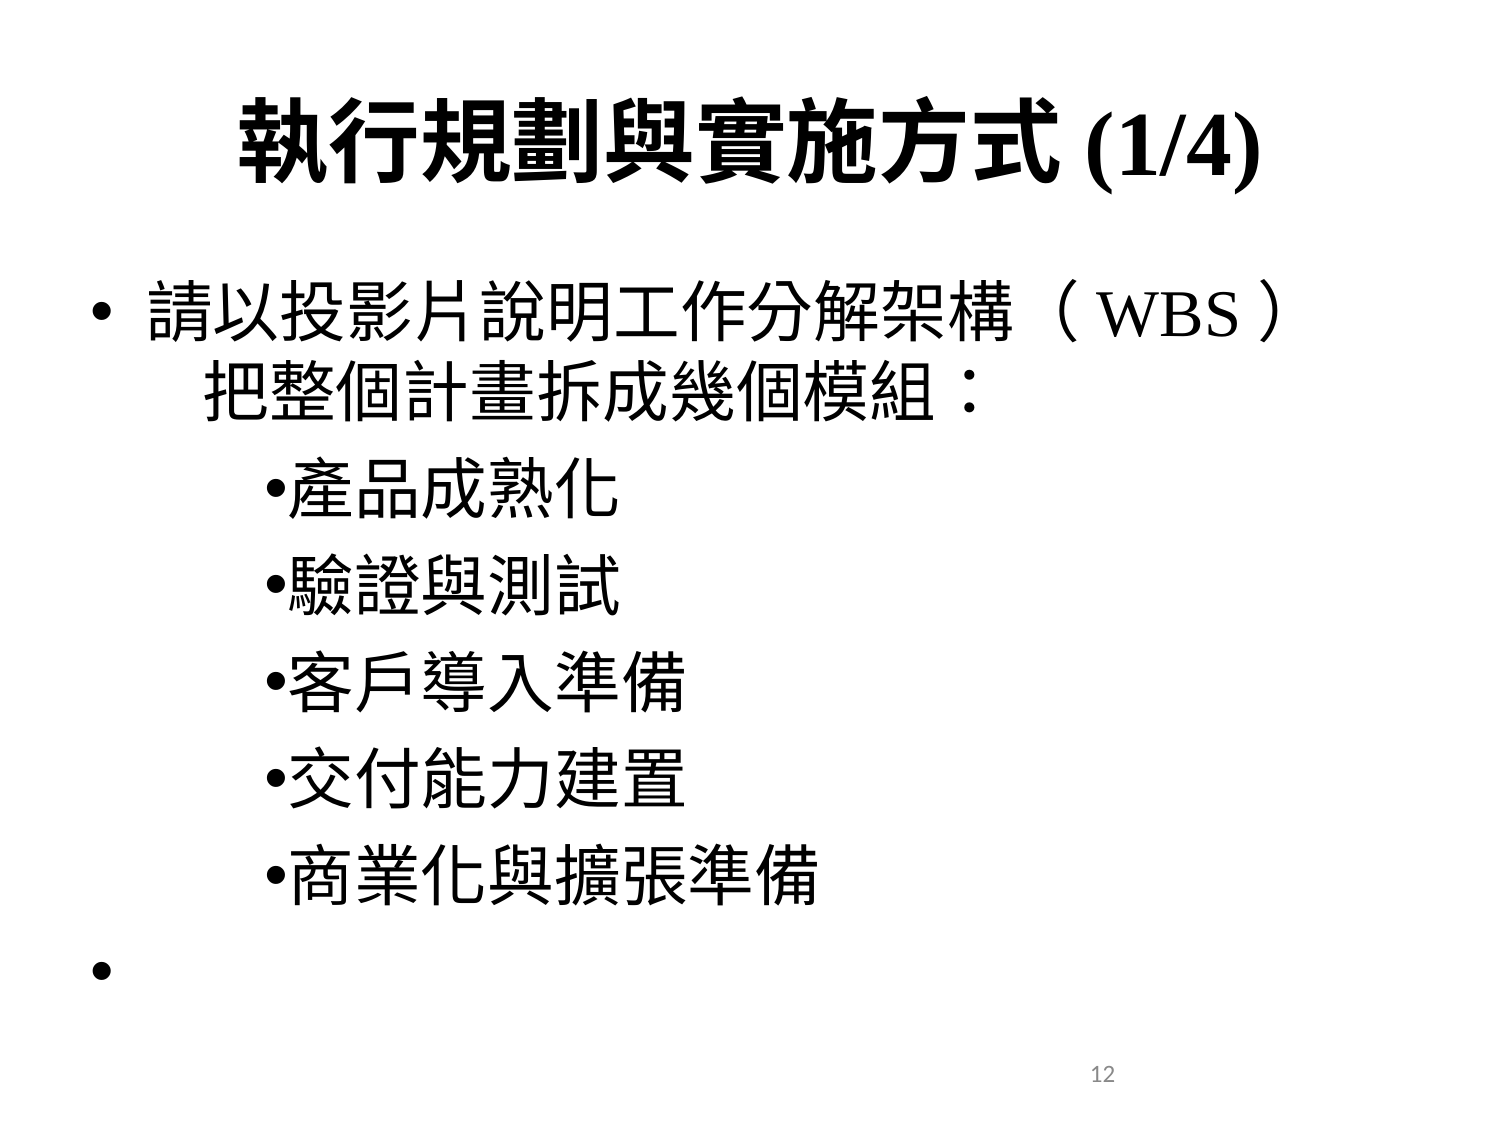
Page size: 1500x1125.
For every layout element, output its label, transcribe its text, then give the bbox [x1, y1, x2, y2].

title 執行規劃與實施方式(1/4) [75, 45, 1426, 211]
text_box 12 [1074, 1042, 1426, 1103]
list 請以投影片說明工作分解架構（WBS） 把整個計畫拆成幾個模組： 產品成熟化 驗證與測試 客戶導入準備 交付能力建置 商業化與擴張準備 [75, 211, 1426, 1050]
